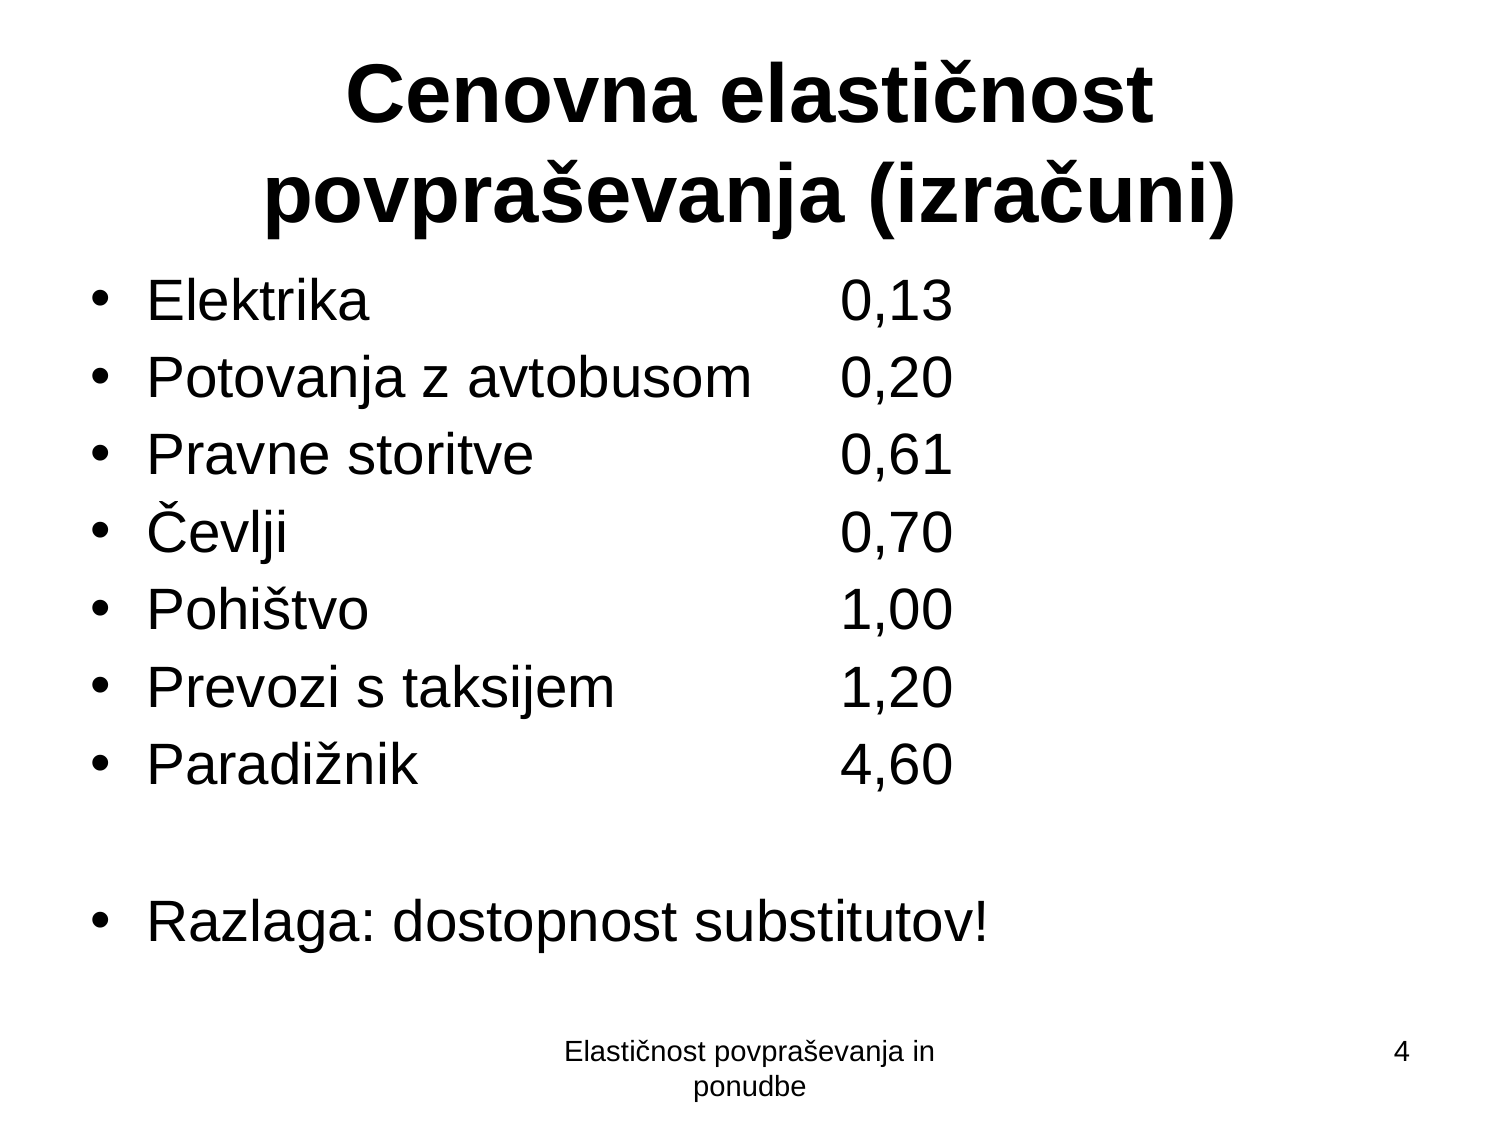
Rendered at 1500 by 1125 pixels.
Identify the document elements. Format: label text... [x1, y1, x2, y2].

title Cenovna elastičnost povpraševanja (izračuni) [75, 31, 1426, 247]
list Elektrika 0,13 Potovanja z avtobusom 0,20 Pravne storitve 0,61 Čevlji 0,70 Pohištvo 1,00 Prevozi s taksijem 1,20 Paradižnik 4,60 Razlaga: dostopnost substitutov! [75, 262, 1426, 1006]
text_box Elastičnost povpraševanja in ponudbe [512, 1024, 988, 1103]
text_box <number> [1074, 1024, 1426, 1103]
